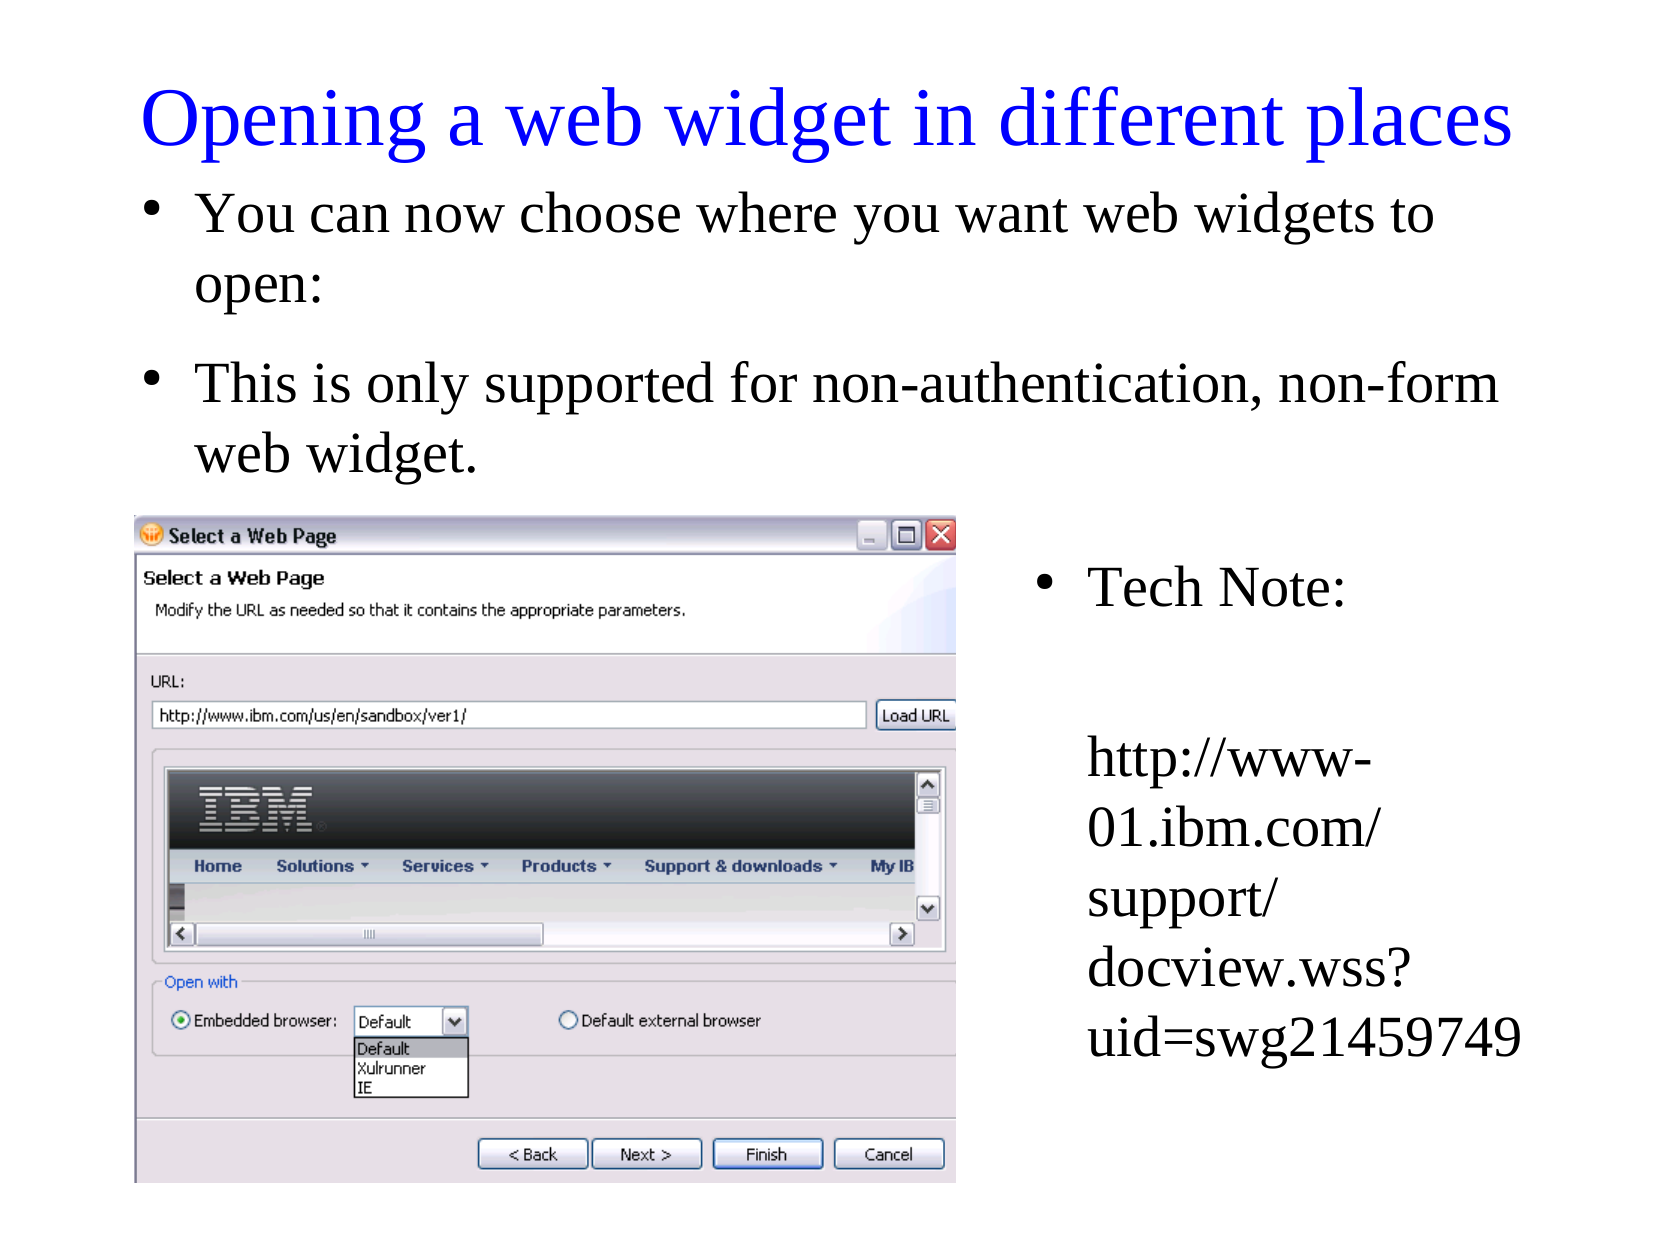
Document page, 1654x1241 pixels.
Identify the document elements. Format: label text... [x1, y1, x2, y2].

list You can now choose where you want web widgets to open: This is only supported for non-authentication, non-form web widget. [123, 174, 1536, 563]
picture [134, 515, 956, 1183]
text_box Tech Note: http://www-01.ibm.com/support/docview.wss?uid=swg21459749 [1016, 548, 1569, 998]
title Opening a web widget in different places [121, 37, 1534, 188]
